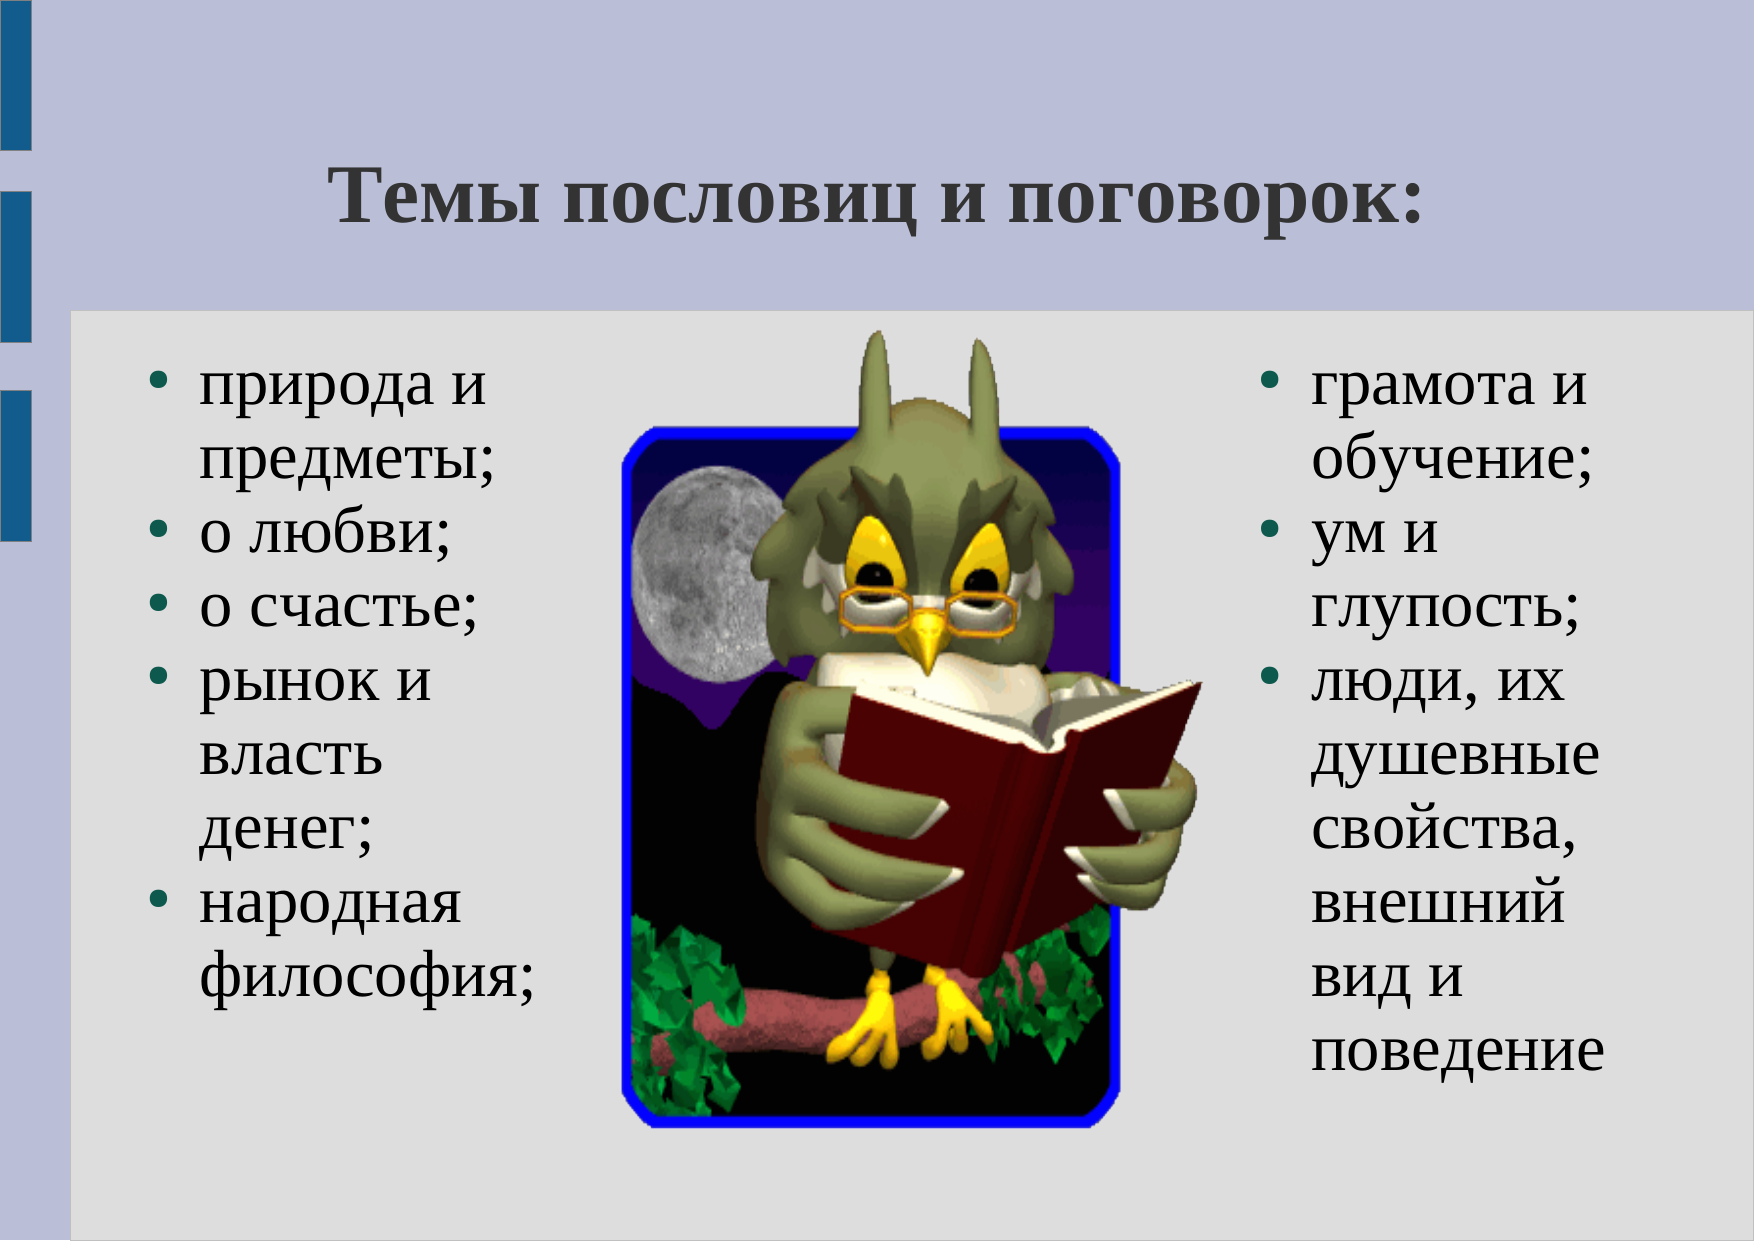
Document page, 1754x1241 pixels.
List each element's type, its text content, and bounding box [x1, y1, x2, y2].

picture [555, 321, 1241, 1158]
list грамота и обучение; ум и глупость; люди, их душевные свойства, внешний вид и поведение [1241, 344, 1628, 1127]
title Темы пословиц и поговорок: [128, 91, 1627, 299]
list природа и предметы; о любви; о счастье; рынок и власть денег; народная философия; [128, 344, 555, 1127]
